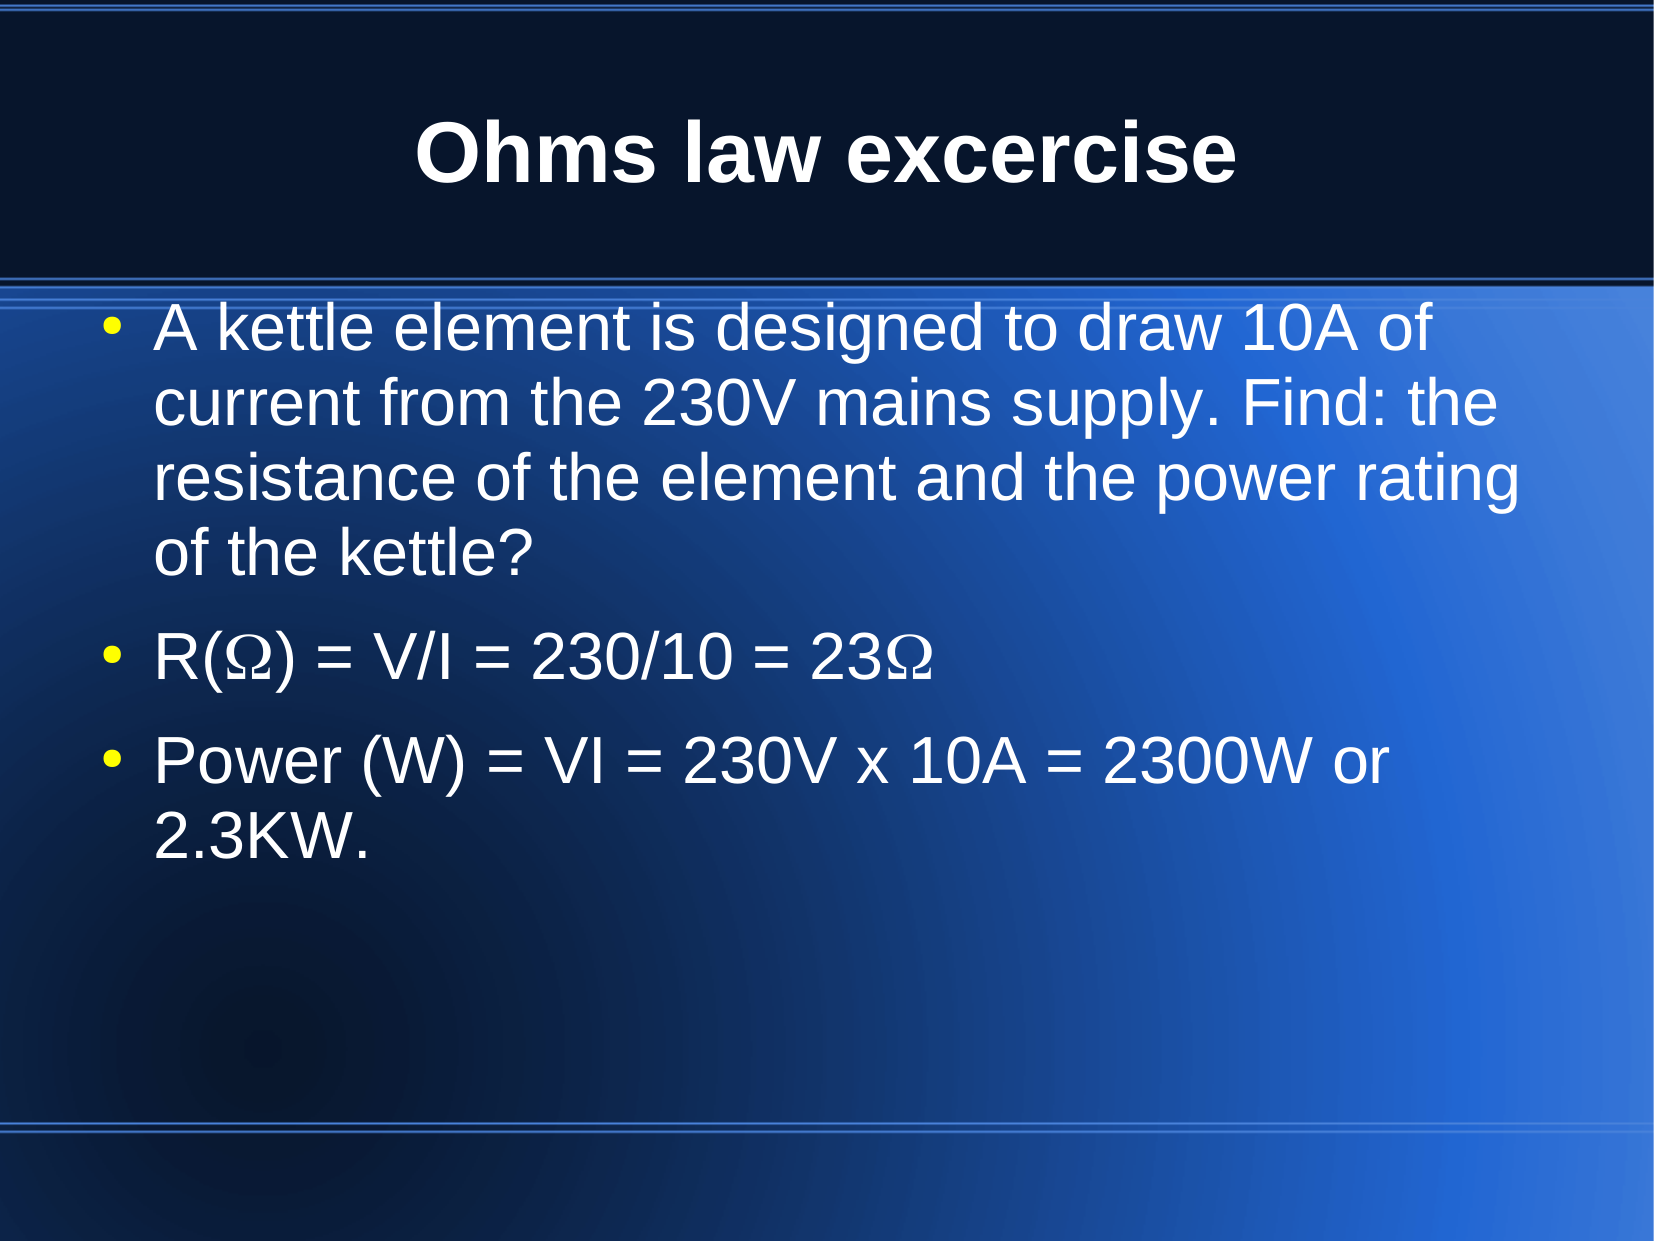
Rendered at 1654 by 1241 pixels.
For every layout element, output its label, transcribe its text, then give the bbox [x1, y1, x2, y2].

title Ohms law excercise [82, 49, 1571, 257]
list A kettle element is designed to draw 10A of current from the 230V mains supply. Find: the resistance of the element and the power rating of the kettle? R(W) = V/I = 230/10 = 23W Power (W) = VI = 230V x 10A = 2300W or 2.3KW. [82, 290, 1571, 1109]
picture [0, 0, 1654, 1241]
